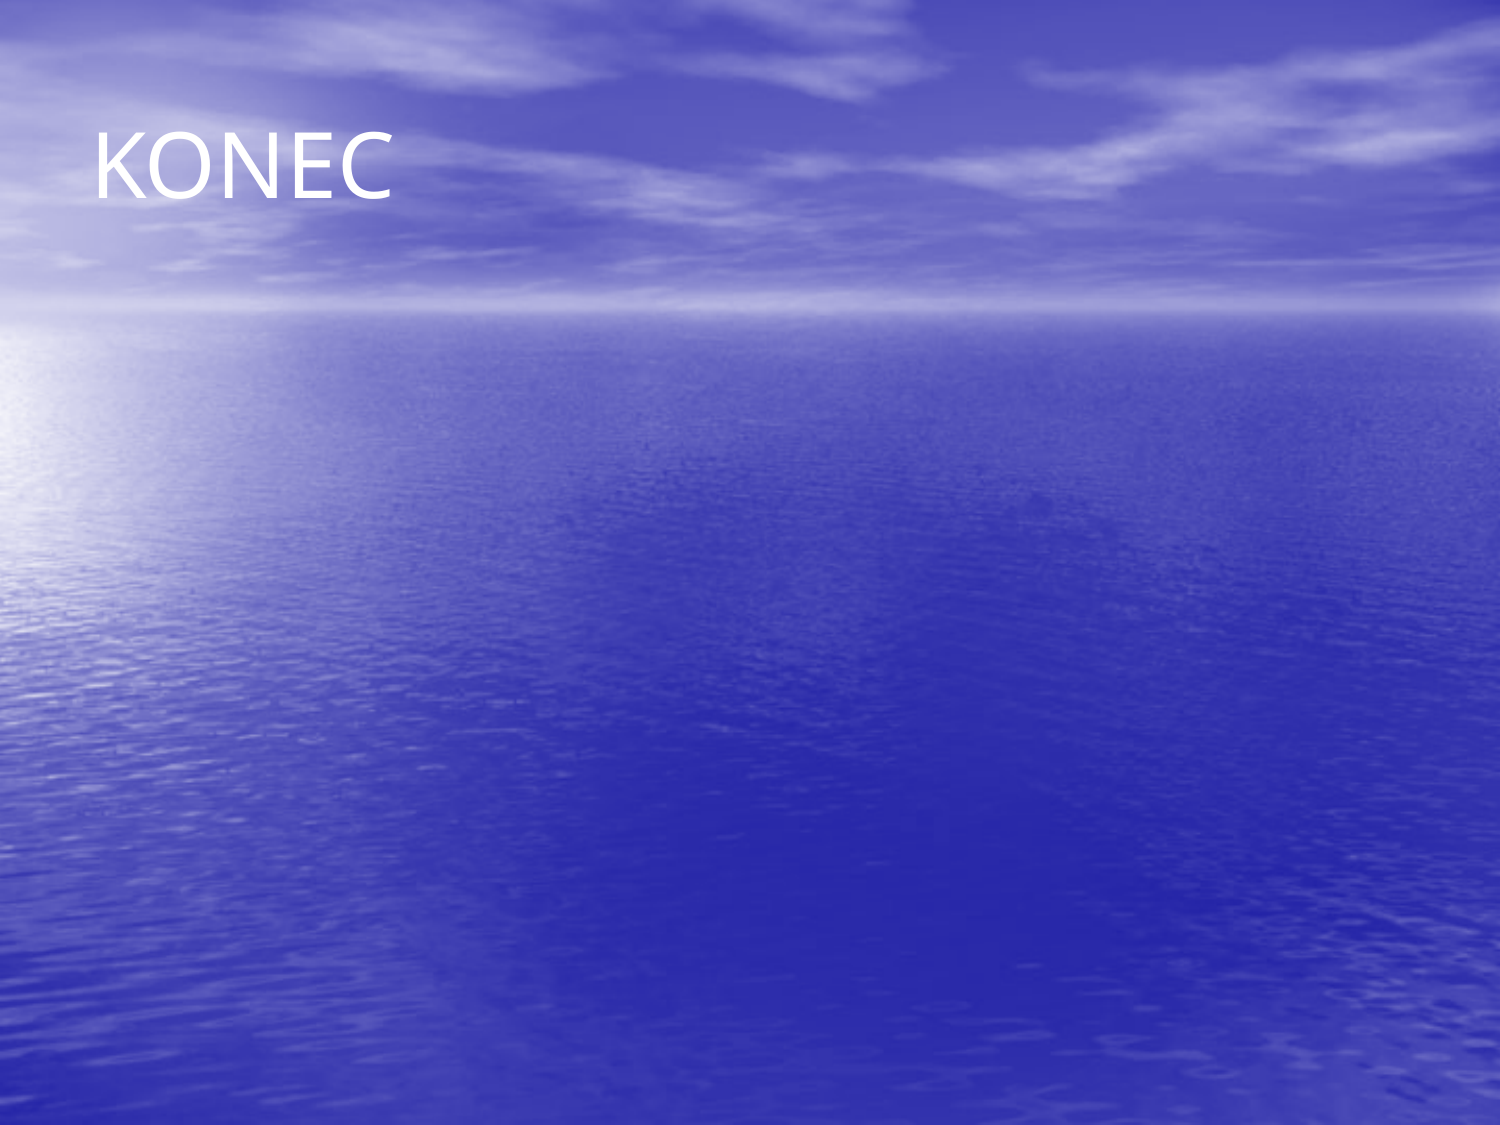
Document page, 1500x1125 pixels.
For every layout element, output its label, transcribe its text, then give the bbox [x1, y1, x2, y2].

picture [0, 0, 1500, 1125]
title KONEC [75, 47, 1425, 275]
